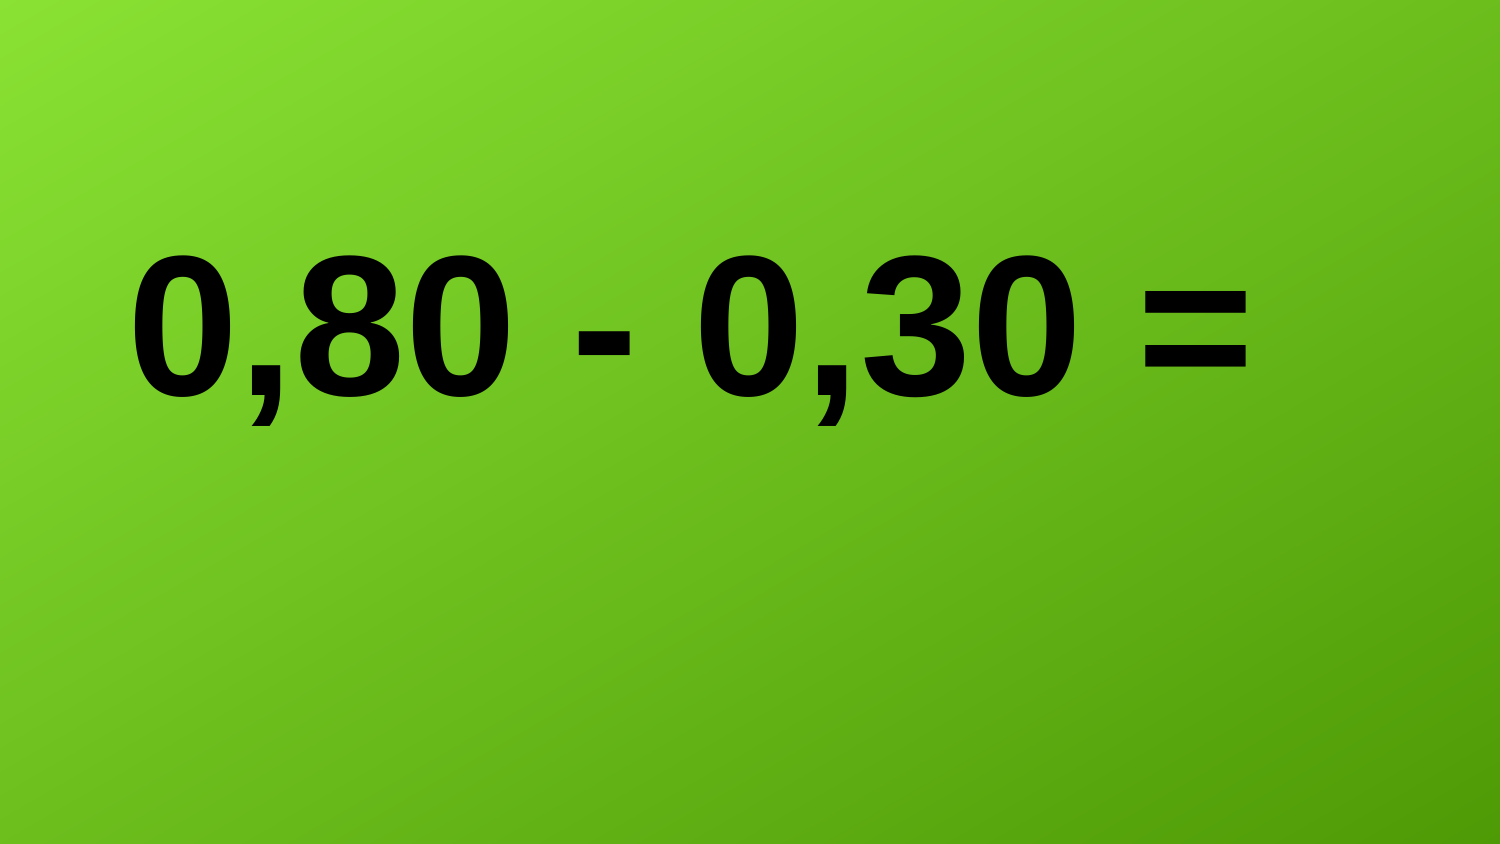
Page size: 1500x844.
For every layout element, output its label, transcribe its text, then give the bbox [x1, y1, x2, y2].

title 0,80 - 0,30 = [112, 259, 1388, 450]
